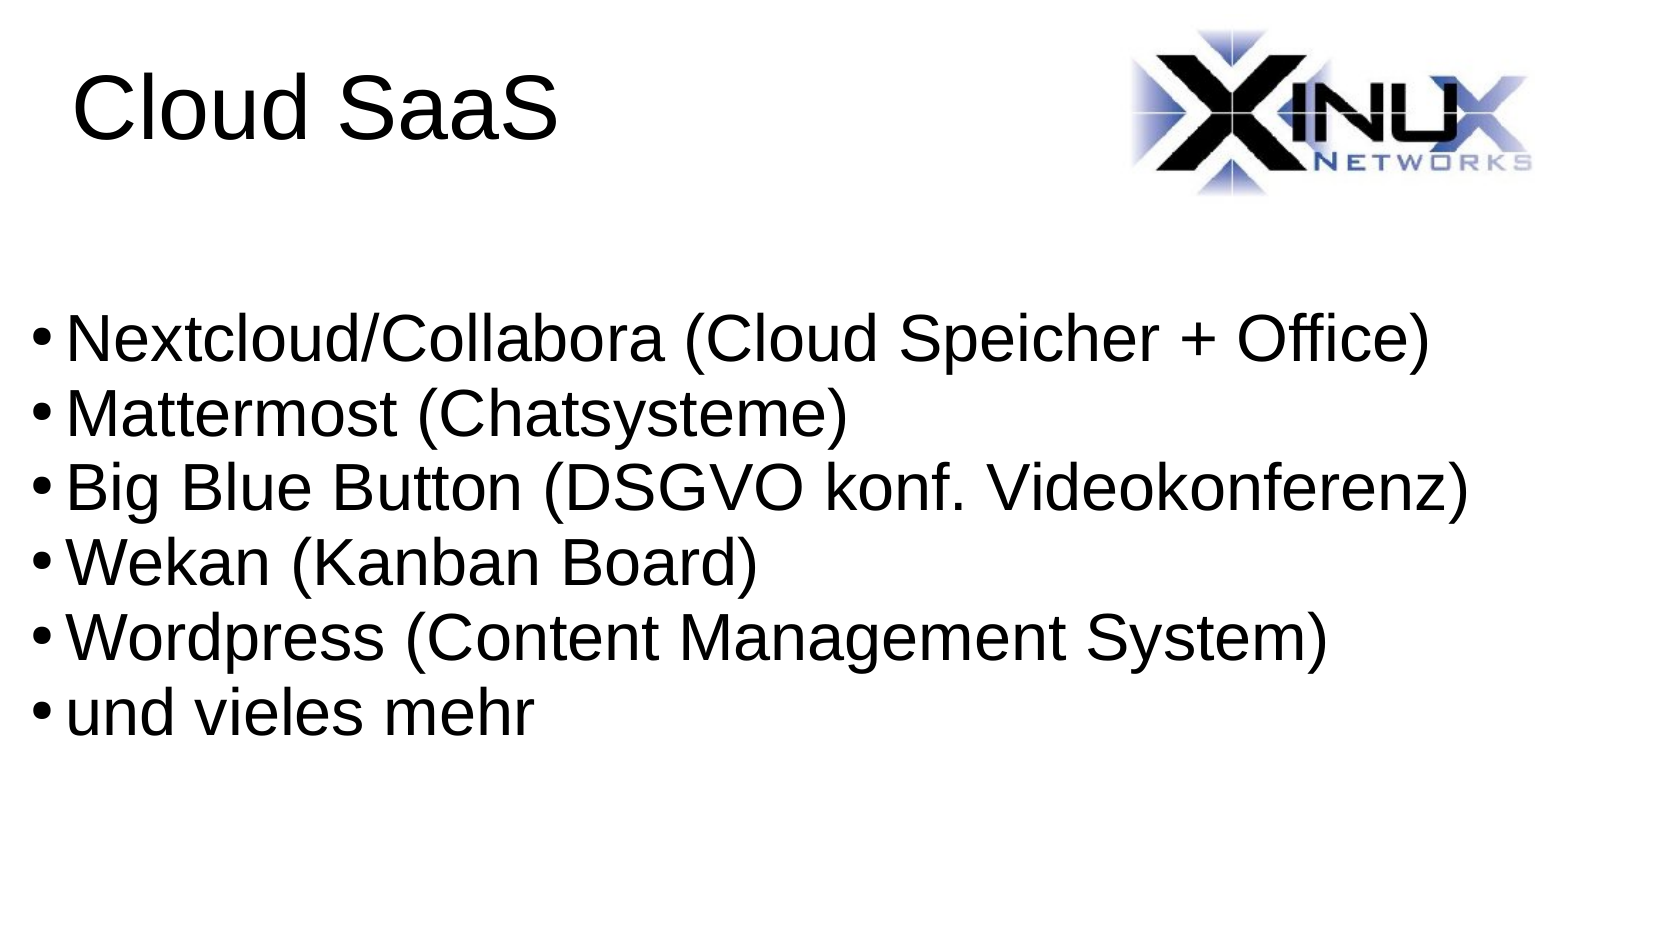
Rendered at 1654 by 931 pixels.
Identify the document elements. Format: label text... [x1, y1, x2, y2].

picture [1110, 14, 1535, 215]
subtitle Nextcloud/Collabora (Cloud Speicher + Office) Mattermost (Chatsysteme) Big Blue Button (DSGVO konf. Videokonferenz) Wekan (Kanban Board) Wordpress (Content Management System) und vieles mehr [30, 225, 1568, 901]
title Cloud SaaS [71, 30, 1021, 186]
